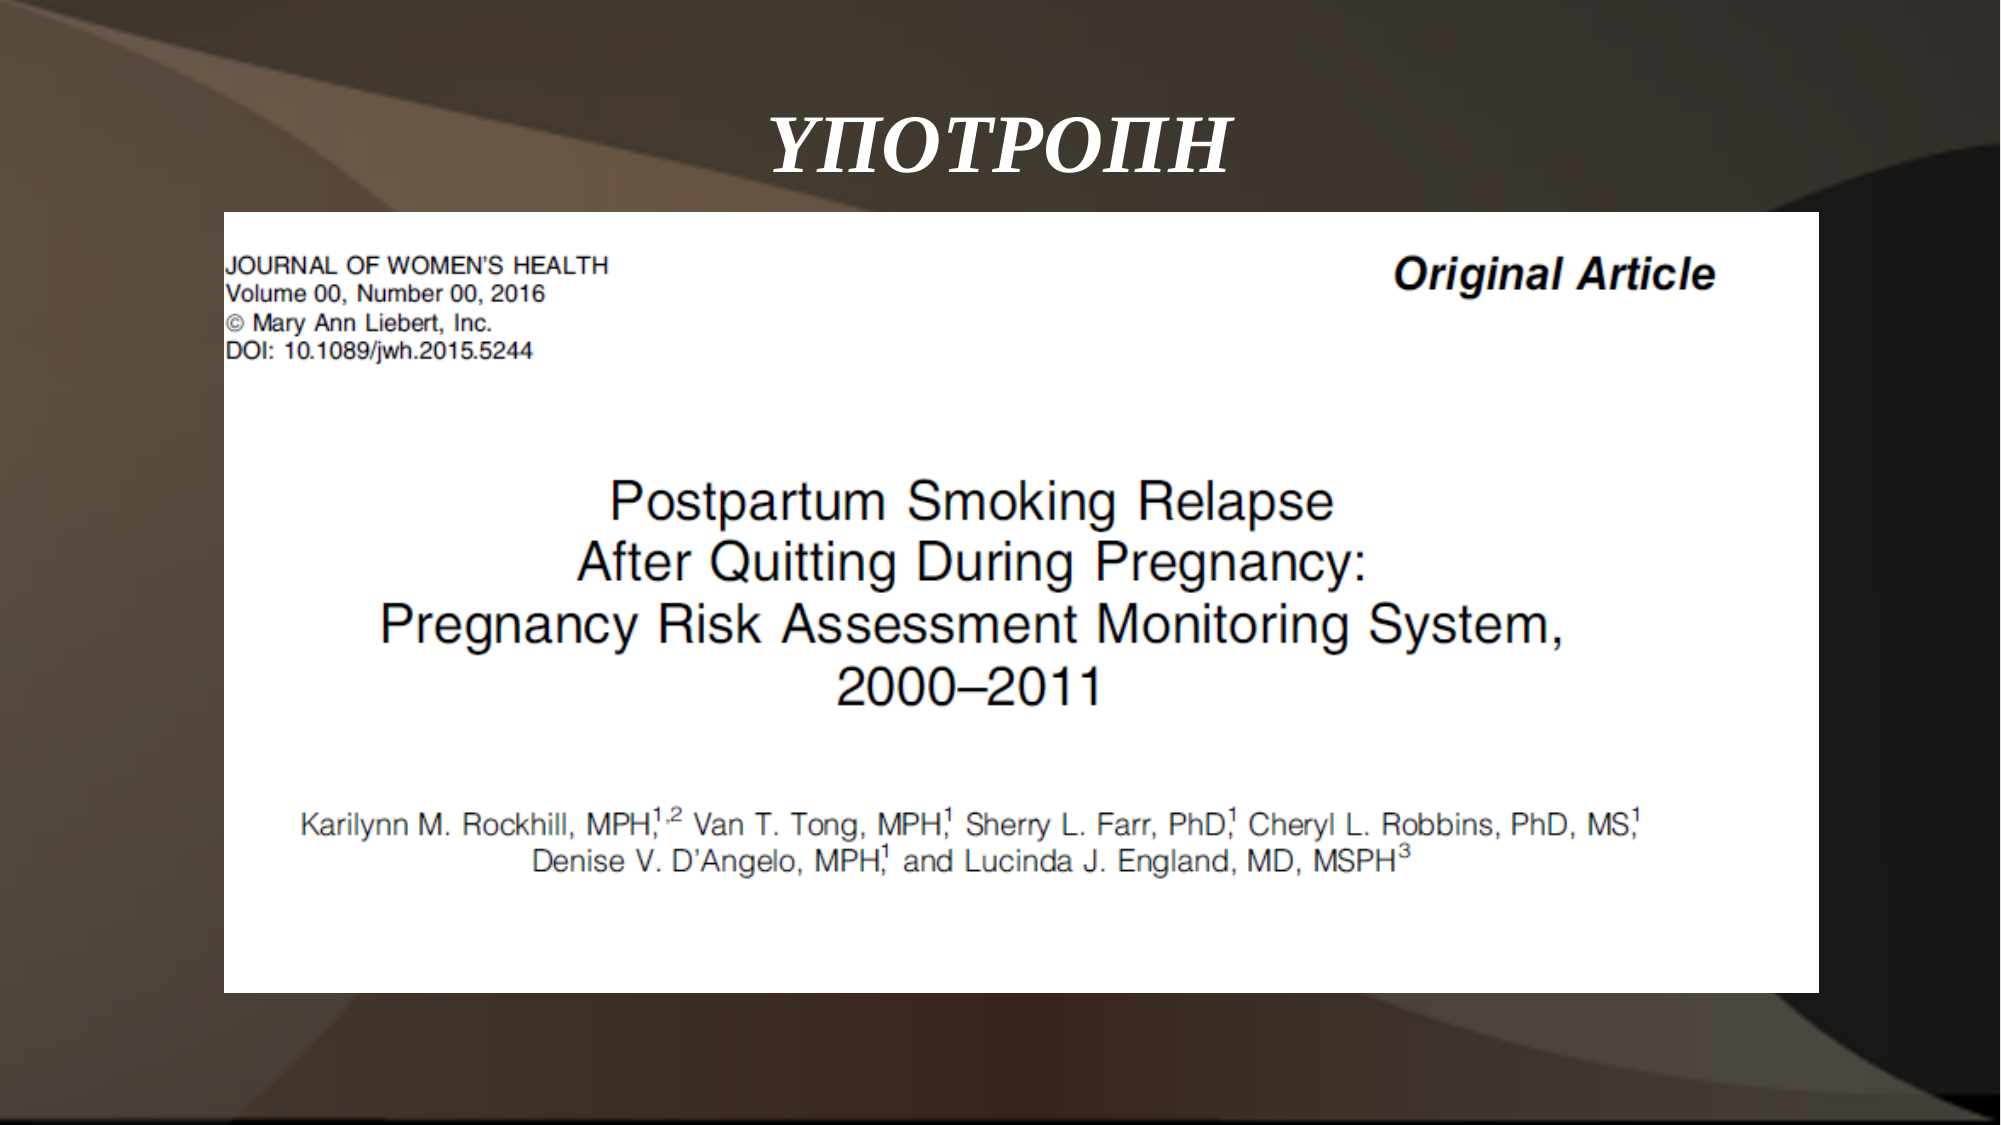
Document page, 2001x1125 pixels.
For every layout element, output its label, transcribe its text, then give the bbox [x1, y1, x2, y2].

title ΥΠΟΤΡΟΠΗ [99, 44, 1900, 233]
picture [224, 212, 1819, 993]
